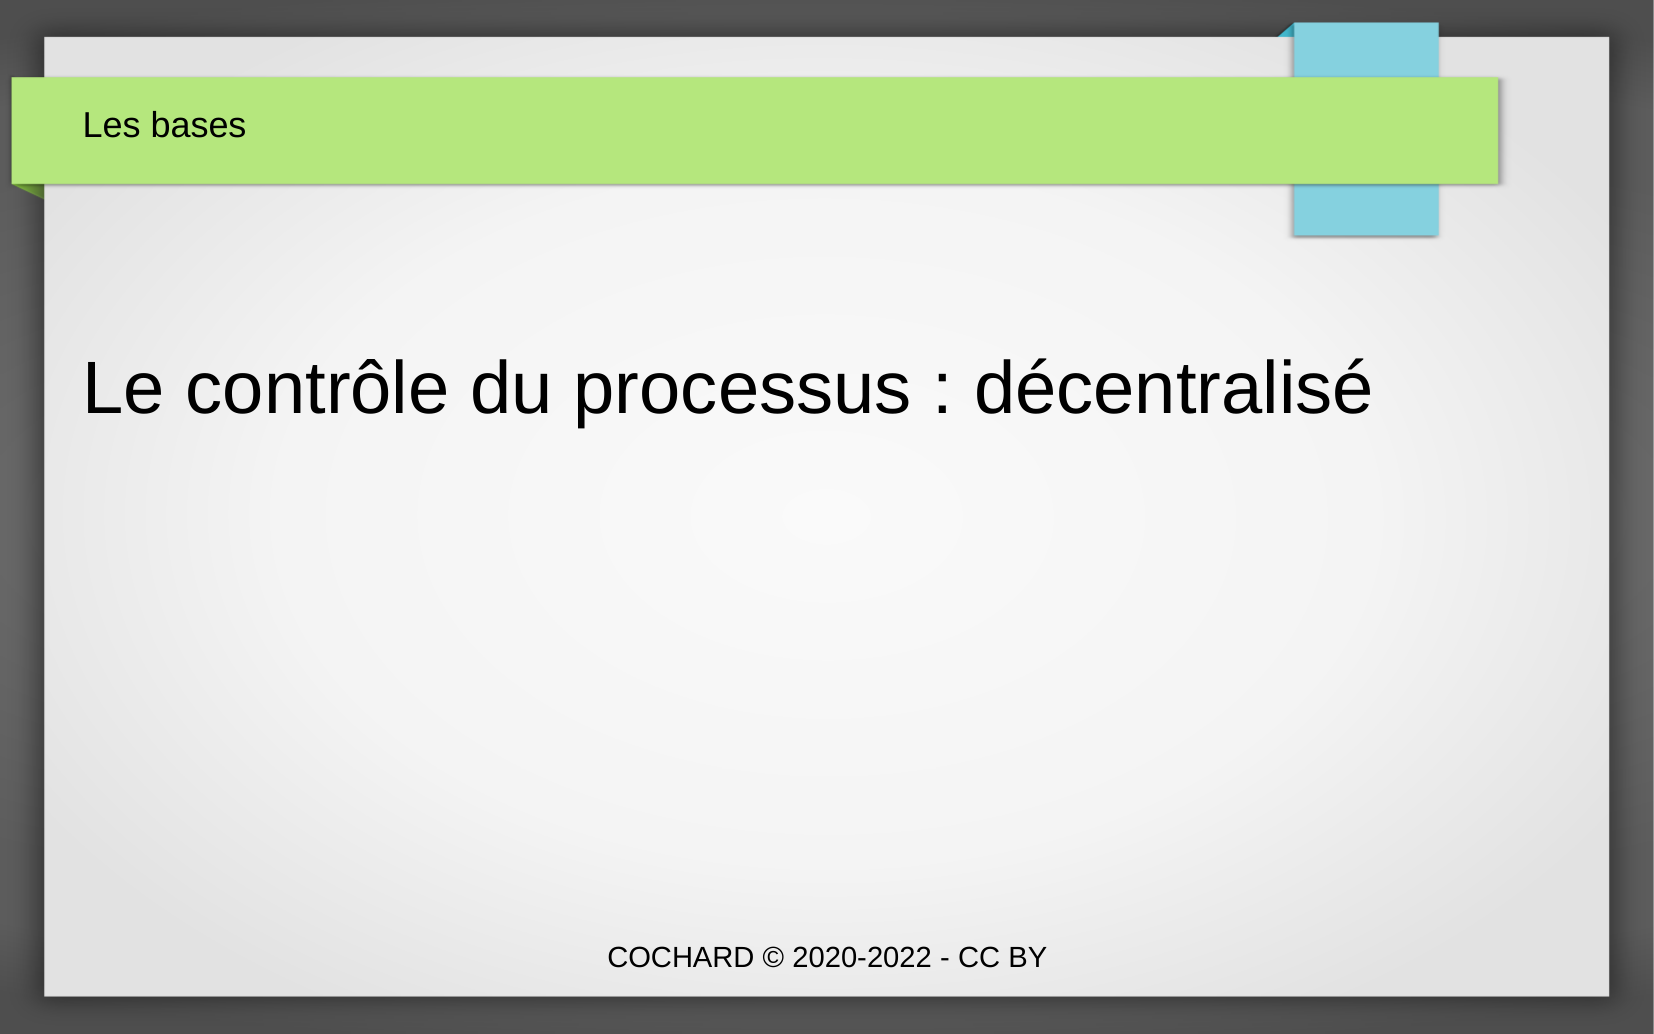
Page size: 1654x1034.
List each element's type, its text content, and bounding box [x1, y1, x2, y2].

picture [0, 0, 1654, 1034]
list Le contrôle du processus : décentralisé [82, 249, 1571, 849]
title Les bases [82, 39, 1235, 210]
